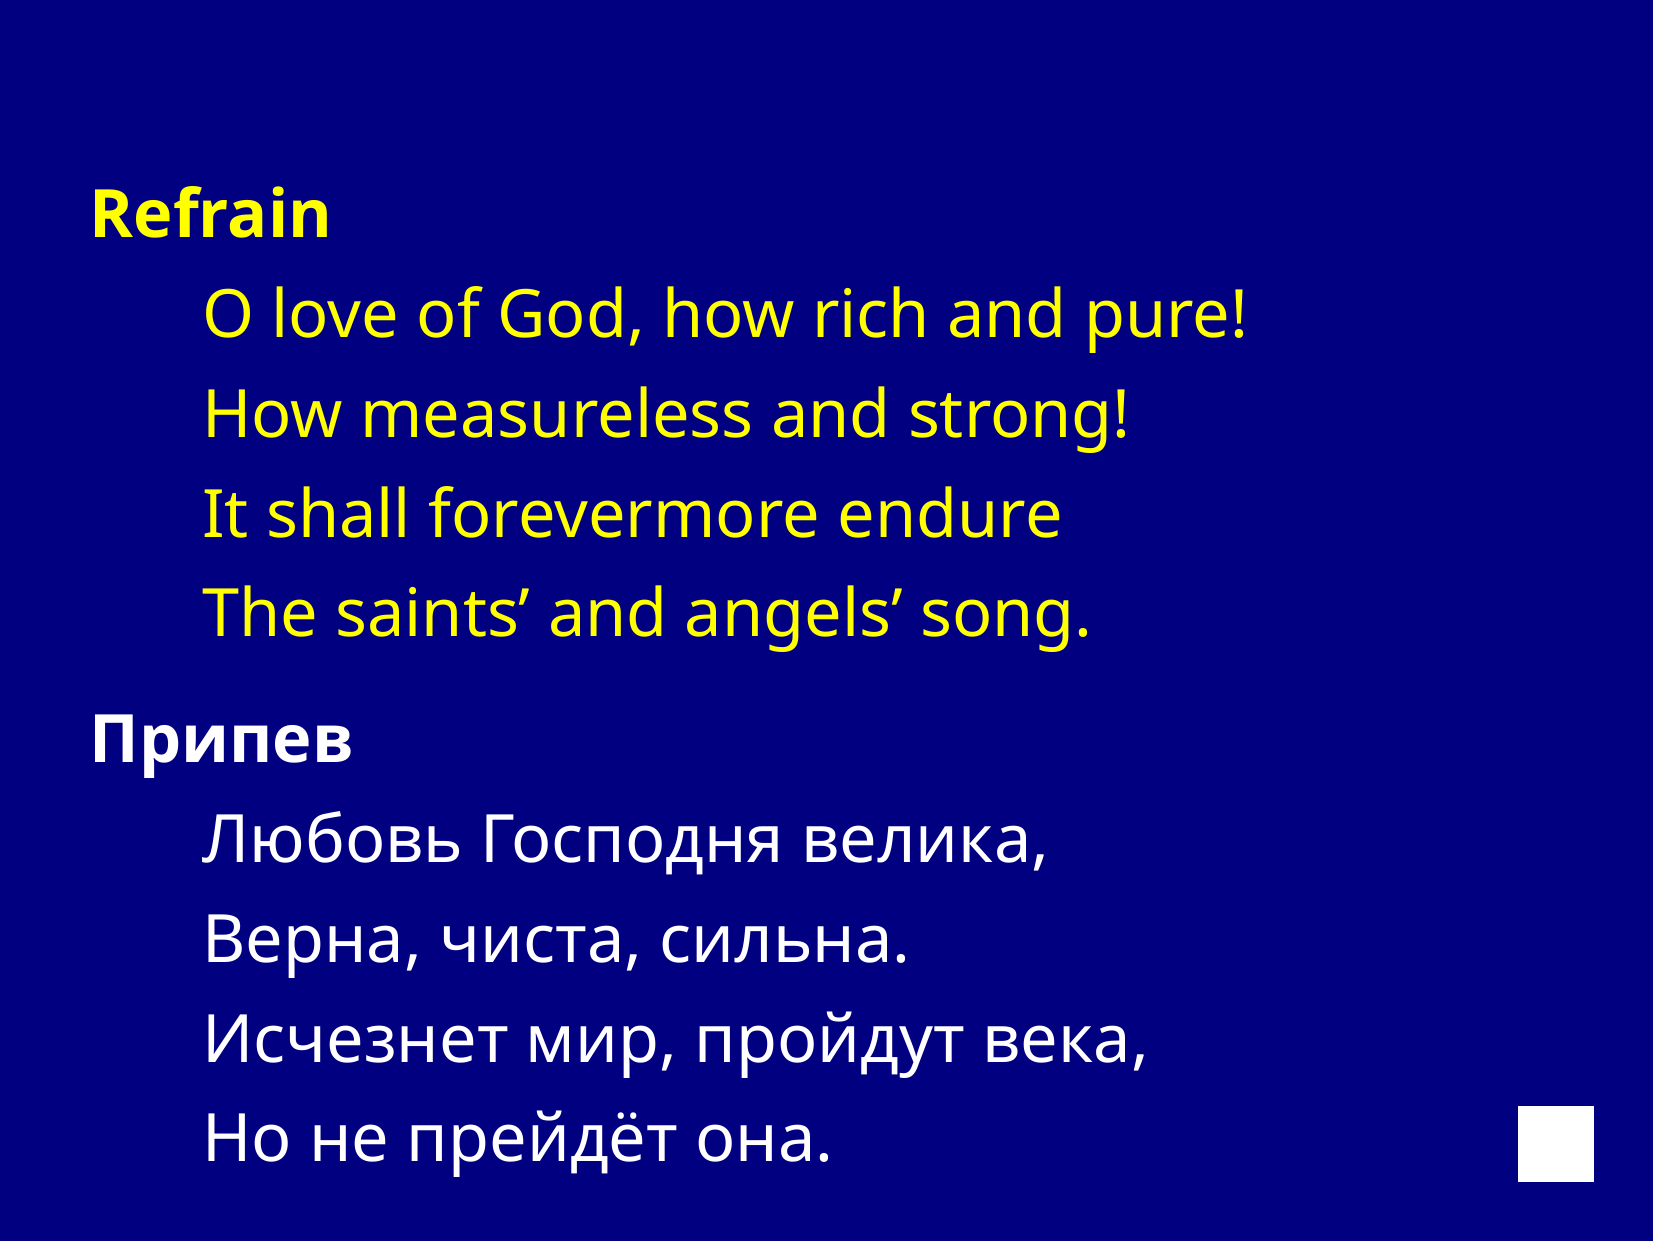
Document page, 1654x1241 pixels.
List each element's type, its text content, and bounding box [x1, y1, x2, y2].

text_box Припев Любовь Господня велика, Верна, чиста, сильна. Исчезнет мир, пройдут века, Но не прейдёт она. [75, 675, 1576, 1163]
text_box Refrain O love of God, how rich and pure! How measureless and strong! It shall forevermore endure The saints’ and angels’ song. [75, 150, 1576, 638]
text_box [1518, 1106, 1594, 1182]
